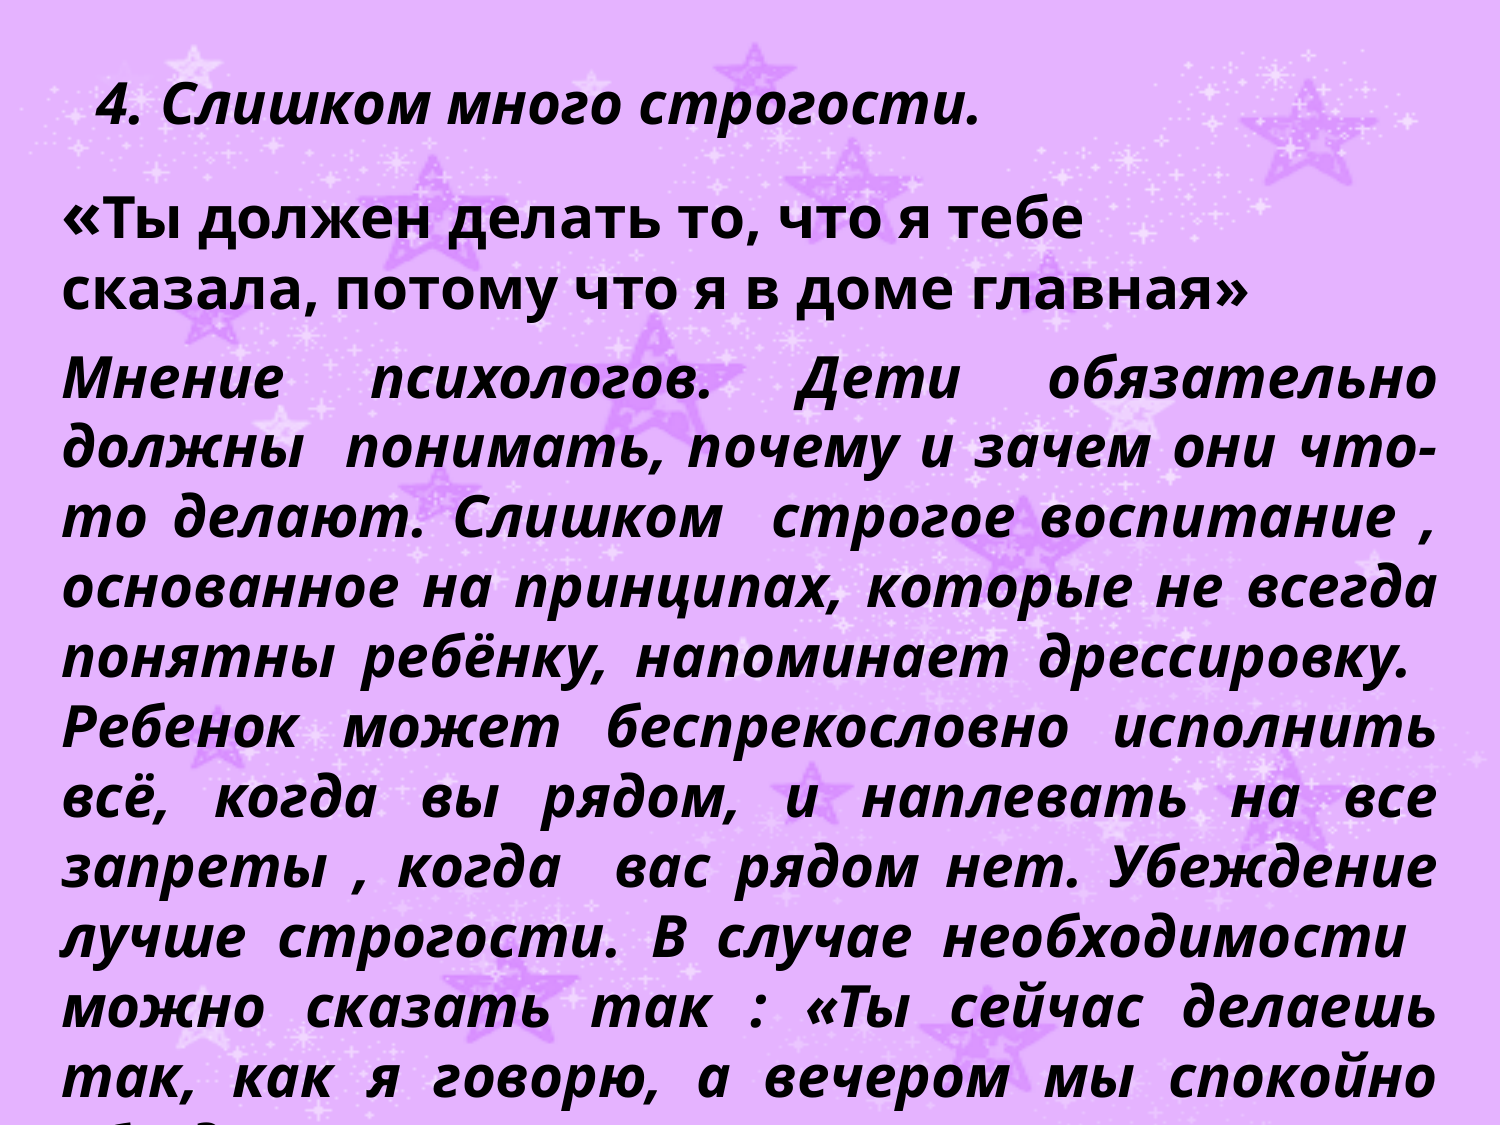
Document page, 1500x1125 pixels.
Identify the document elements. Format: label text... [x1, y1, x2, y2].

text_box Мнение психологов. Дети обязательно должны понимать, почему и зачем они что-то делают. Слишком строгое воспитание , основанное на принципах, которые не всегда понятны ребёнку, напоминает дрессировку. Ребенок может беспрекословно исполнить всё, когда вы рядом, и наплевать на все запреты , когда вас рядом нет. Убеждение лучше строгости. В случае необходимости можно сказать так : «Ты сейчас делаешь так, как я говорю, а вечером мы спокойно обсудим – почему и зачем». [46, 332, 1454, 1125]
text_box 4. Слишком много строгости. [82, 58, 1114, 144]
picture [0, 0, 1500, 1125]
text_box «Ты должен делать то, что я тебе сказала, потому что я в доме главная» [46, 164, 1360, 329]
